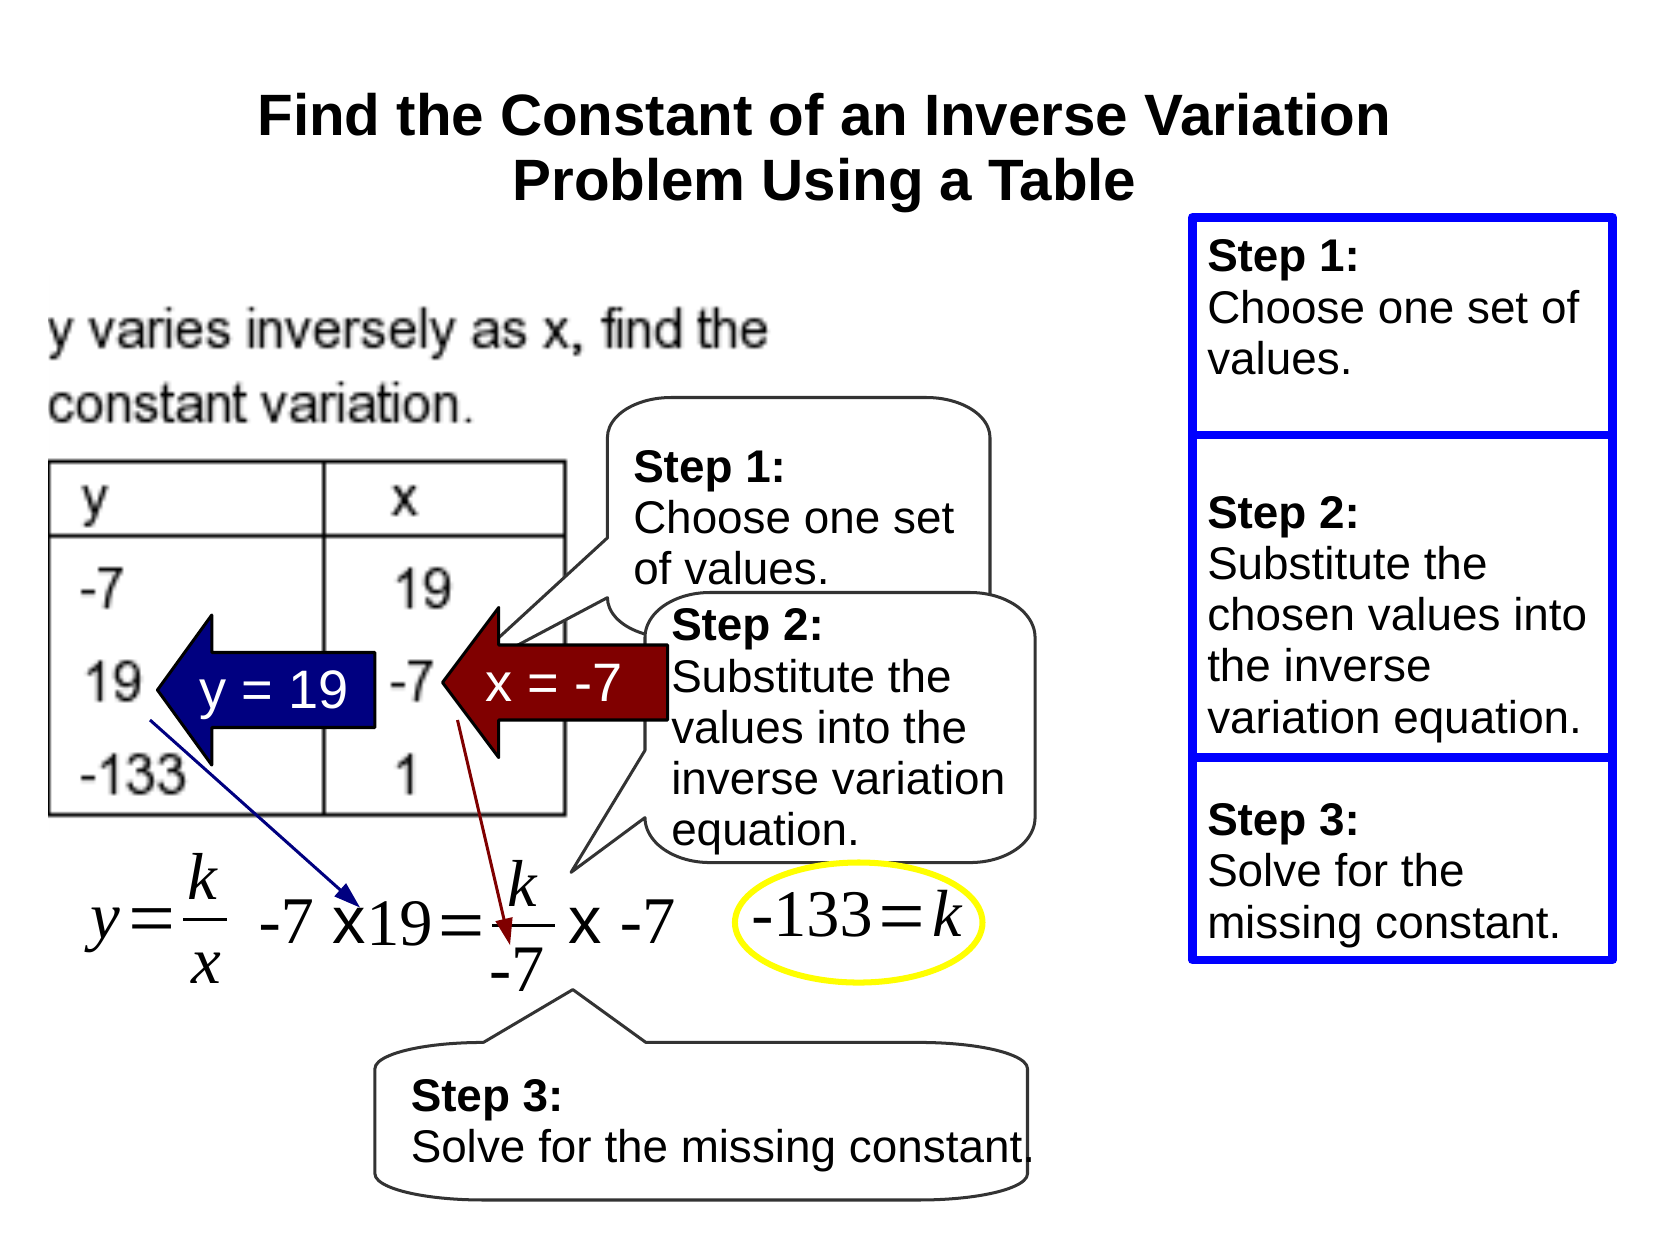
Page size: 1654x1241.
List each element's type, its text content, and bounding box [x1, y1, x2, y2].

text_box x = -7 [442, 607, 668, 758]
text_box Step 1: Choose one set of values. [499, 397, 991, 645]
picture [520, 599, 645, 645]
text_box Step 1: Choose one set of values. Step 2: Substitute the chosen values into the inverse variation equation. Step 3: Solve for the missing constant. [1197, 222, 1608, 431]
chart [360, 976, 565, 1006]
text_box Step 1: Choose one set of values. Step 2: Substitute the chosen values into the inverse variation equation. Step 3: Solve for the missing constant. [1197, 762, 1608, 956]
text_box Step 1: Choose one set of values. Step 2: Substitute the chosen values into the inverse variation equation. Step 3: Solve for the missing constant. [1192, 222, 1621, 1211]
chart [75, 839, 236, 998]
text_box Step 2: Substitute the values into the inverse variation equation. [571, 592, 1036, 873]
text_box Find the Constant of an Inverse Variation Problem Using a Table [135, 75, 1516, 223]
chart [745, 877, 968, 952]
picture [626, 819, 648, 833]
text_box -7 x x -7 [243, 875, 708, 976]
picture [48, 275, 1081, 833]
text_box Step 3: Solve for the missing constant. [374, 989, 1028, 1201]
text_box y = 19 [157, 615, 375, 766]
text_box Step 1: Choose one set of values. Step 2: Substitute the chosen values into the inverse variation equation. Step 3: Solve for the missing constant. [1197, 439, 1608, 753]
chart [360, 847, 565, 875]
